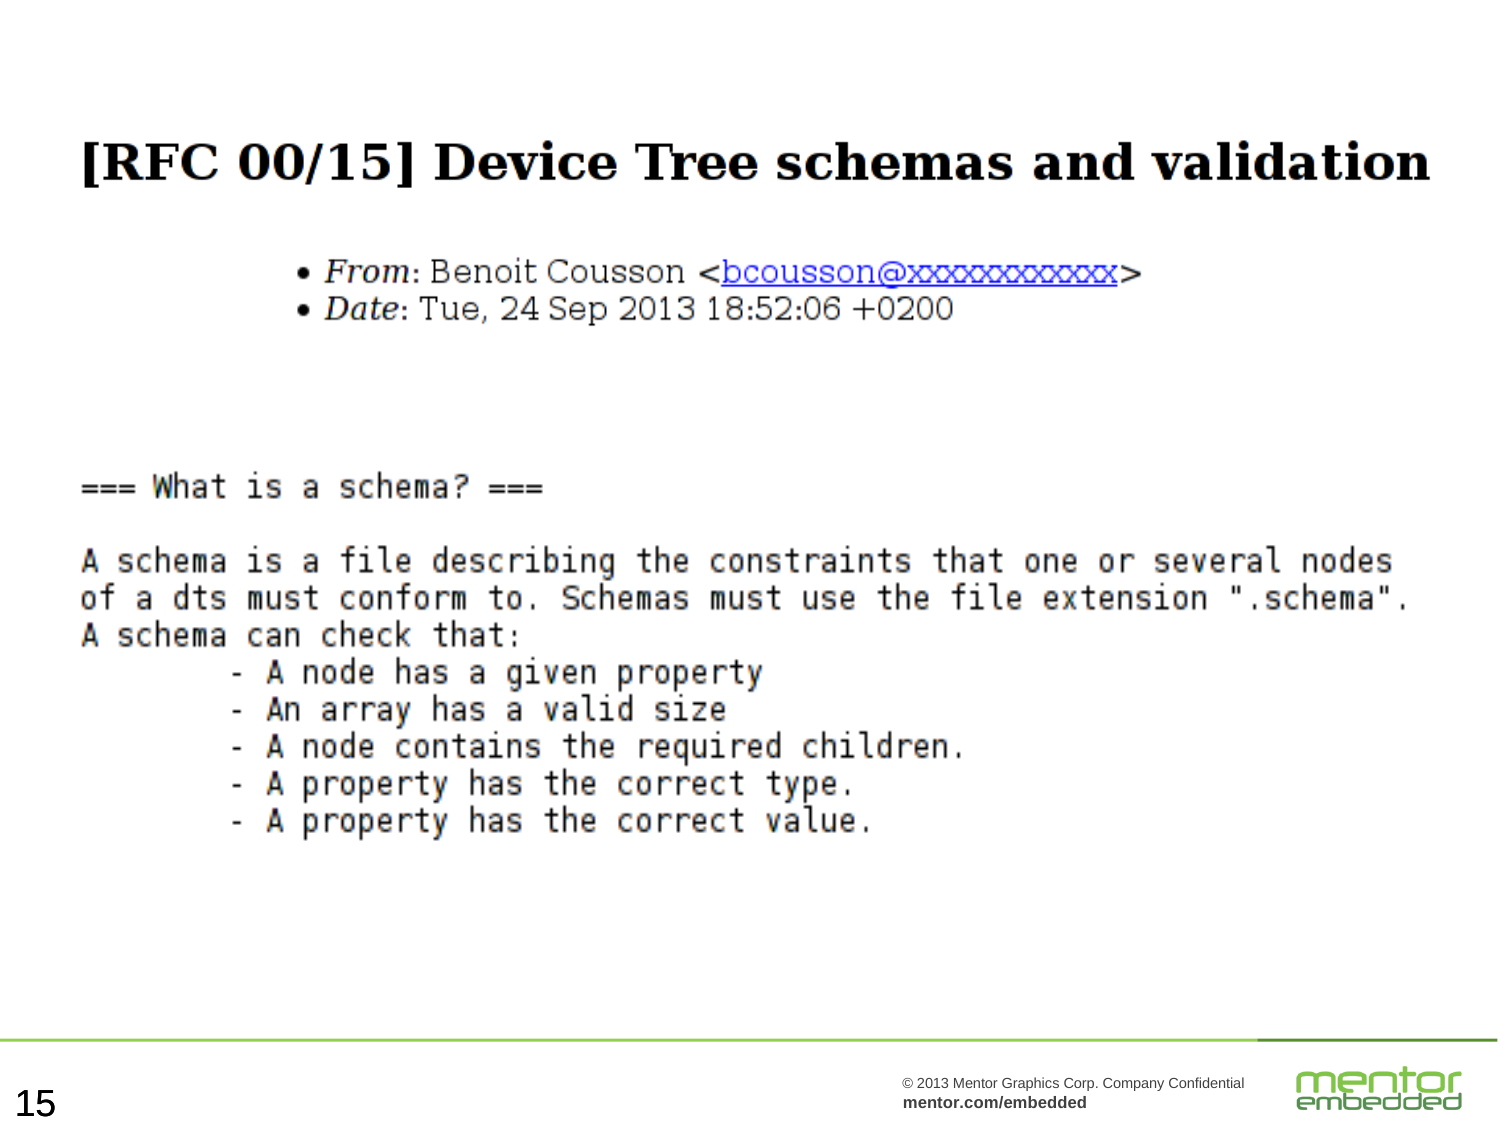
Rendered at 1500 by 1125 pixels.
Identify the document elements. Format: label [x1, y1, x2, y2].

picture [1292, 1062, 1464, 1114]
picture [75, 438, 1426, 862]
picture [74, 114, 1441, 211]
picture [232, 254, 1283, 330]
